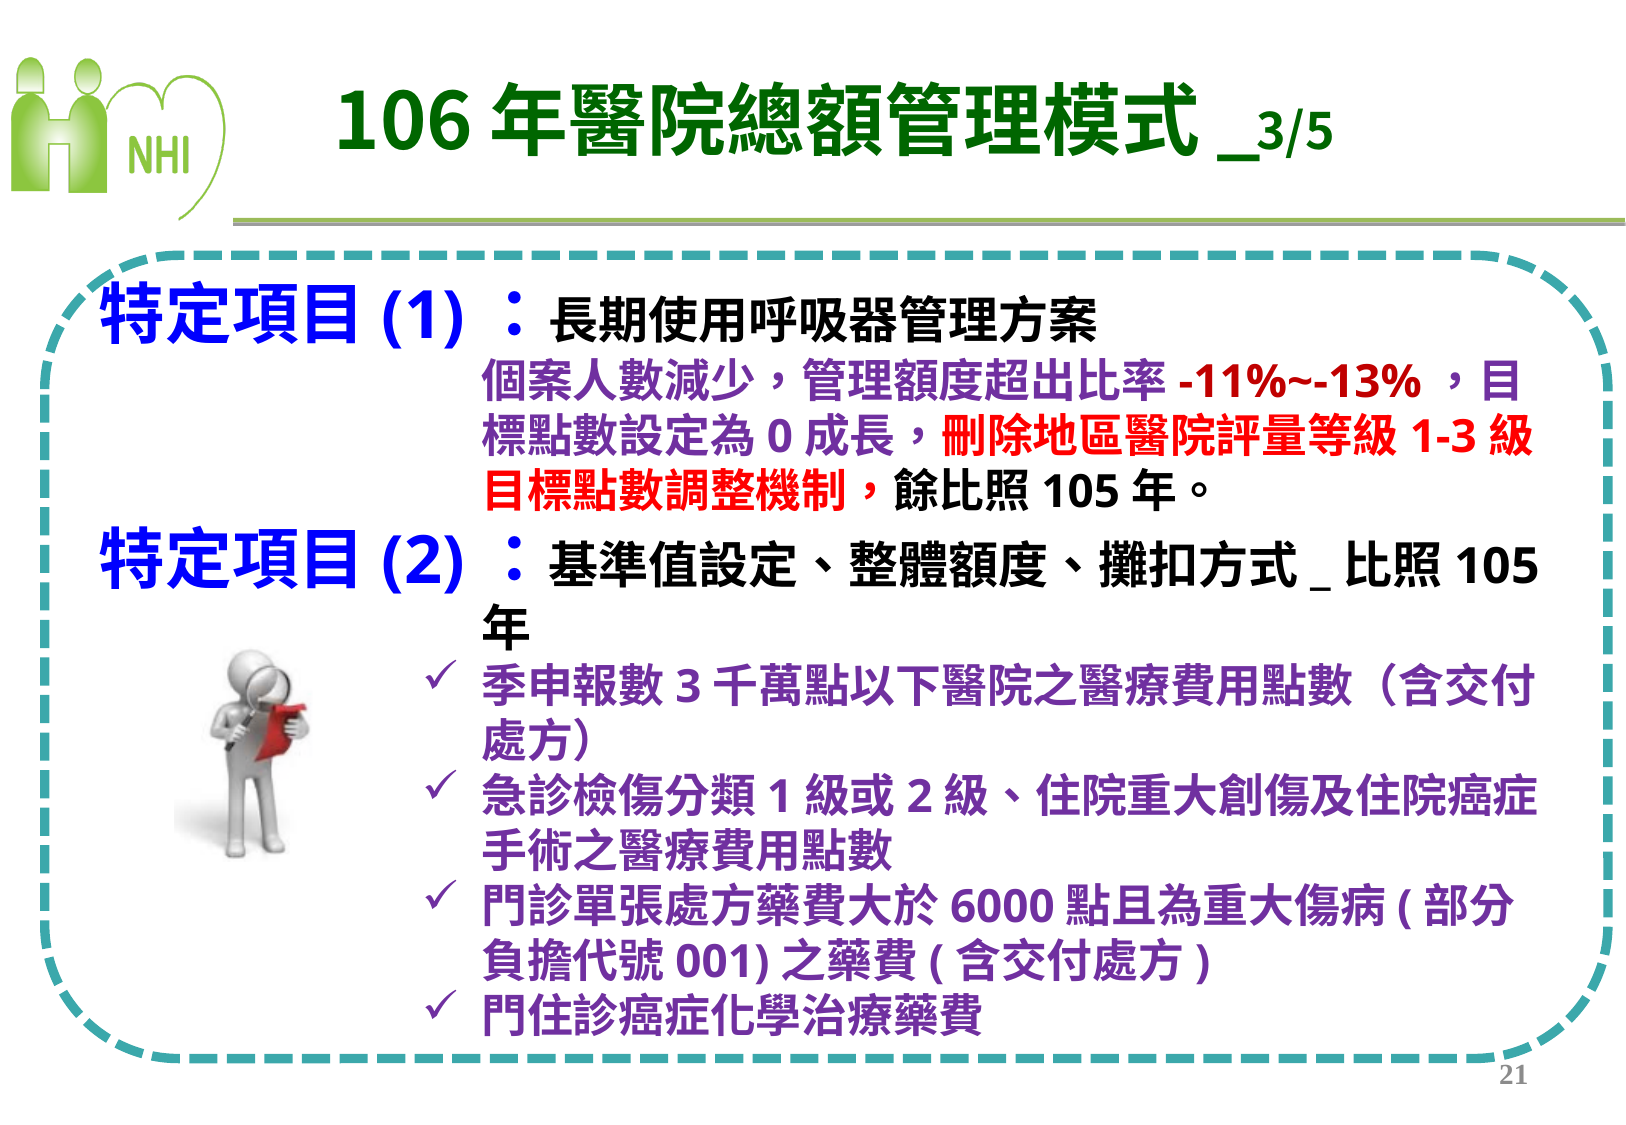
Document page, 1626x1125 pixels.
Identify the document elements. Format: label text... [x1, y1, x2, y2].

title 106年醫院總額管理模式_3/5 [245, 42, 1424, 193]
picture [0, 42, 233, 233]
slide_number <編號> [1164, 1042, 1544, 1103]
text_box 特定項目(1)：長期使用呼吸器管理方案 個案人數減少，管理額度超出比率-11%~-13%，目標點數設定為0成長，刪除地區醫院評量等級1-3級目標點數調整機制，餘比照105年。 特定項目(2)：基準值設定、整體額度、攤扣方式_比照105年 季申報數3千萬點以下醫院之醫療費用點數（含交付處方） 急診檢傷分類1級或2級、住院重大創傷及住院癌症手術之醫療費用點數 門診單張處方藥費大於6000點且為重大傷病(部分負擔代號001)之藥費(含交付處方) 門住診癌症化學治療藥費 [44, 255, 1608, 1059]
